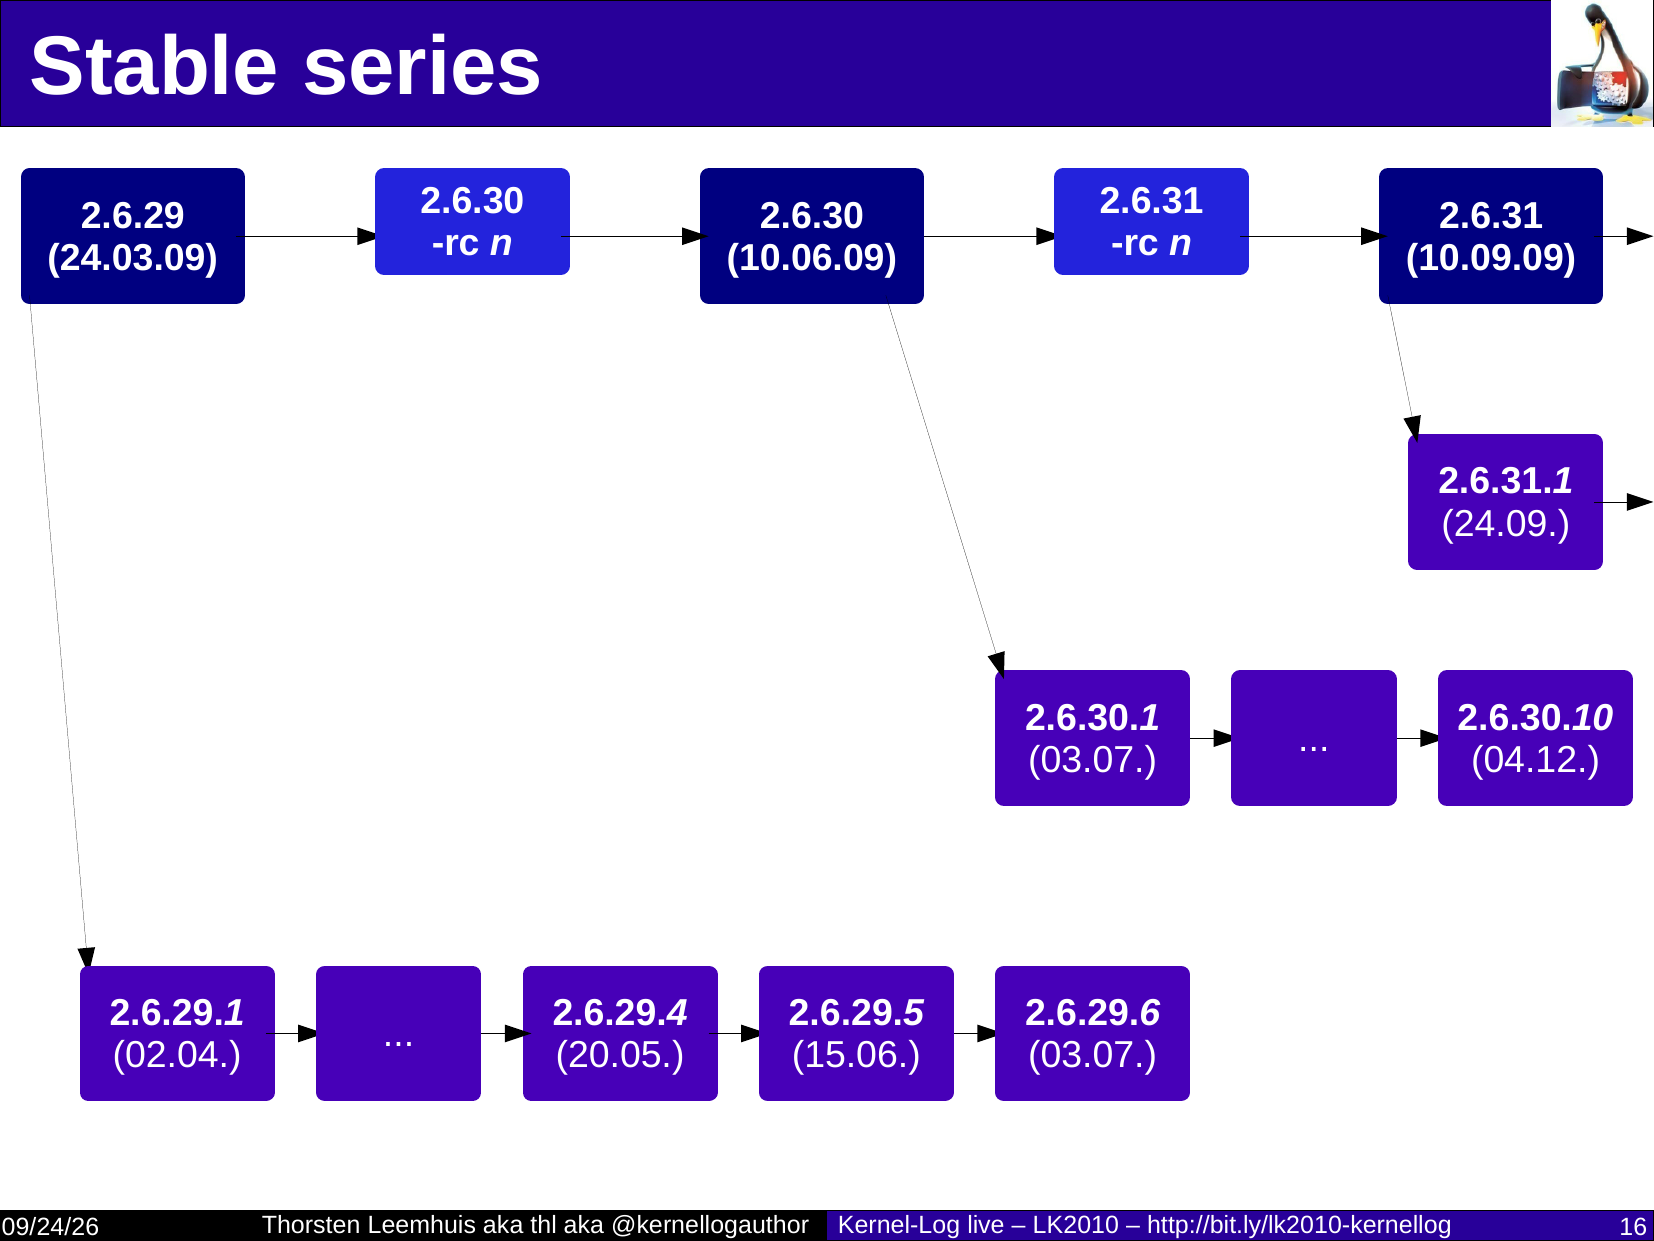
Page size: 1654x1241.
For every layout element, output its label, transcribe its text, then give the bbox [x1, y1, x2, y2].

text_box 2.6.30.1 (03.07.) [1003, 679, 1182, 798]
text_box 2.6.30.10 (04.12.) [1446, 679, 1625, 798]
text_box ... [324, 974, 473, 1093]
text_box 2.6.29 (24.03.09) [29, 177, 237, 296]
text_box 2.6.31 -rc n [1062, 177, 1241, 266]
text_box 2.6.30 -rc n [383, 177, 562, 266]
text_box 2.6.29.1 (02.04.) [88, 974, 266, 1093]
text_box ... [1240, 679, 1388, 798]
text_box 2.6.31.1 (24.09.) [1417, 442, 1595, 562]
picture [1551, 0, 1653, 127]
text_box 2.6.29.5 (15.06.) [767, 974, 945, 1093]
title Stable series [29, 19, 1535, 113]
text_box 2.6.30 (10.06.09) [708, 177, 916, 296]
text_box 2.6.29.6 (03.07.) [1003, 974, 1182, 1093]
text_box 2.6.31 (10.09.09) [1387, 177, 1595, 296]
text_box 2.6.29.4 (20.05.) [531, 974, 709, 1093]
